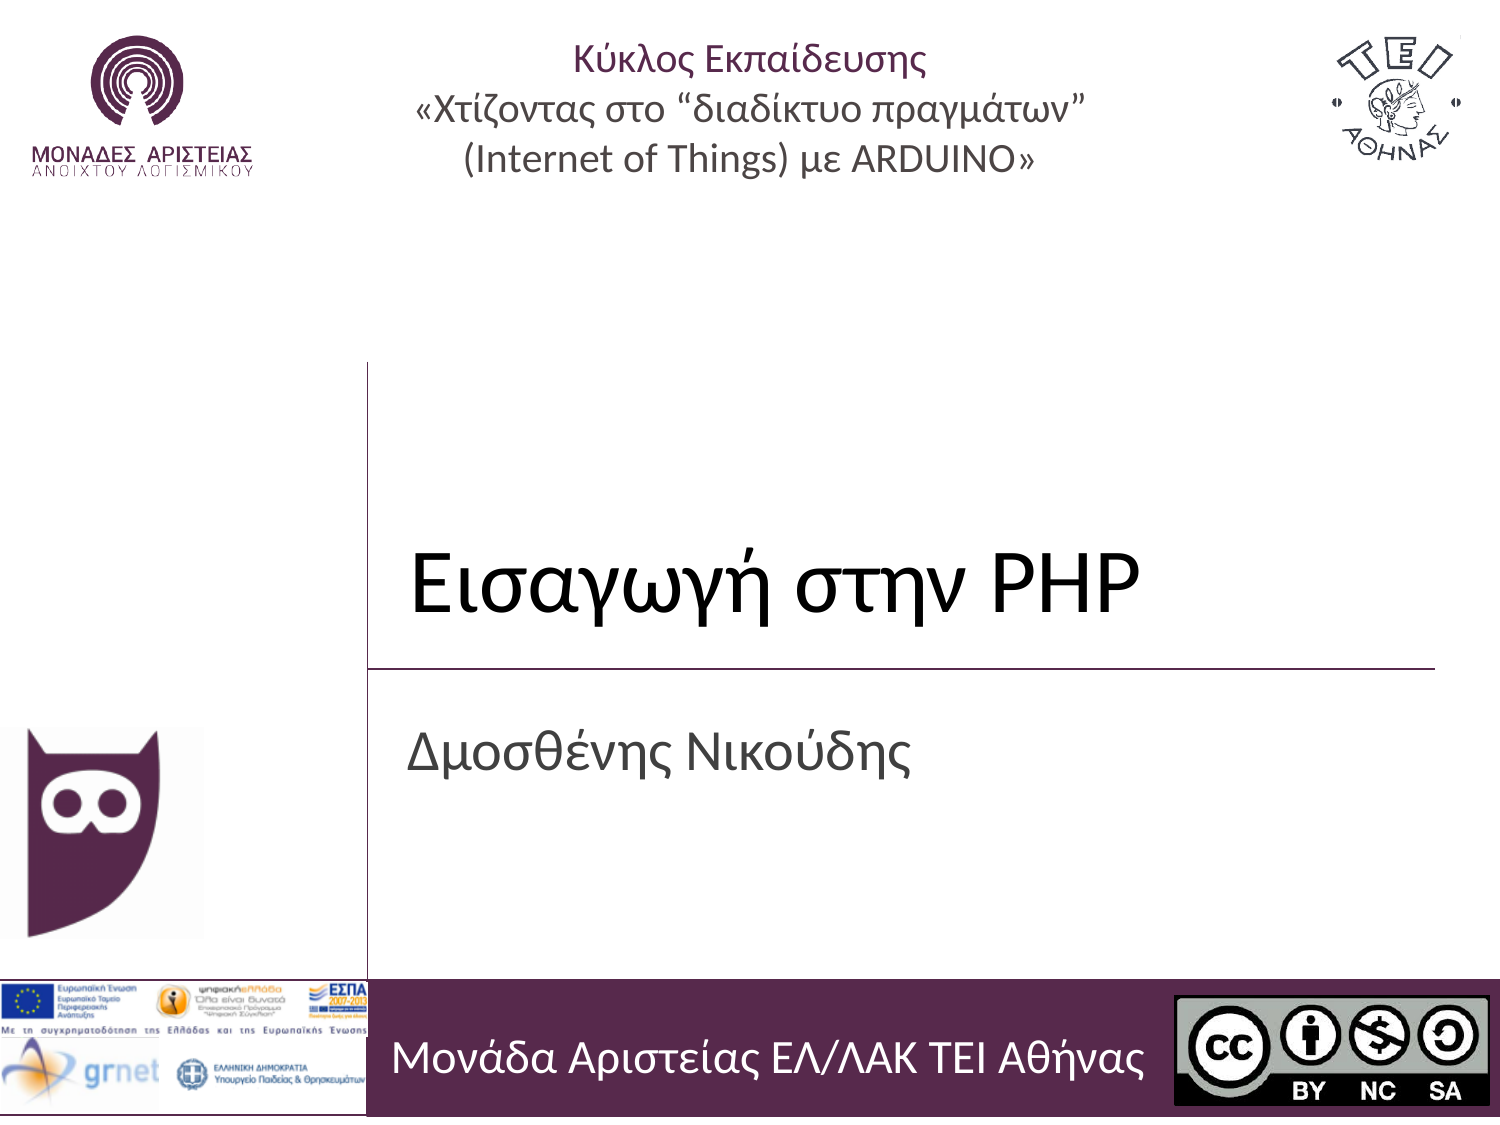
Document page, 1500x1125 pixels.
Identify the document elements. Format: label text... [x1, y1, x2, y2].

picture [0, 727, 204, 939]
picture [0, 982, 368, 1113]
picture [1331, 35, 1461, 167]
text_box Μονάδα Αριστείας ΕΛ/ΛΑΚ ΤΕΙ Αθήνας [375, 997, 1476, 1111]
picture [1174, 995, 1490, 1106]
text_box Δμοσθένης Νικούδης [392, 704, 1455, 963]
title Εισαγωγή στην PHP [394, 338, 1457, 639]
picture [175, 1057, 366, 1092]
text_box Κύκλος Εκπαίδευσης «Χτίζοντας στο “διαδίκτυο πραγμάτων” (Internet of Things) με ARDUINO» [280, 22, 1220, 190]
picture [31, 36, 253, 177]
